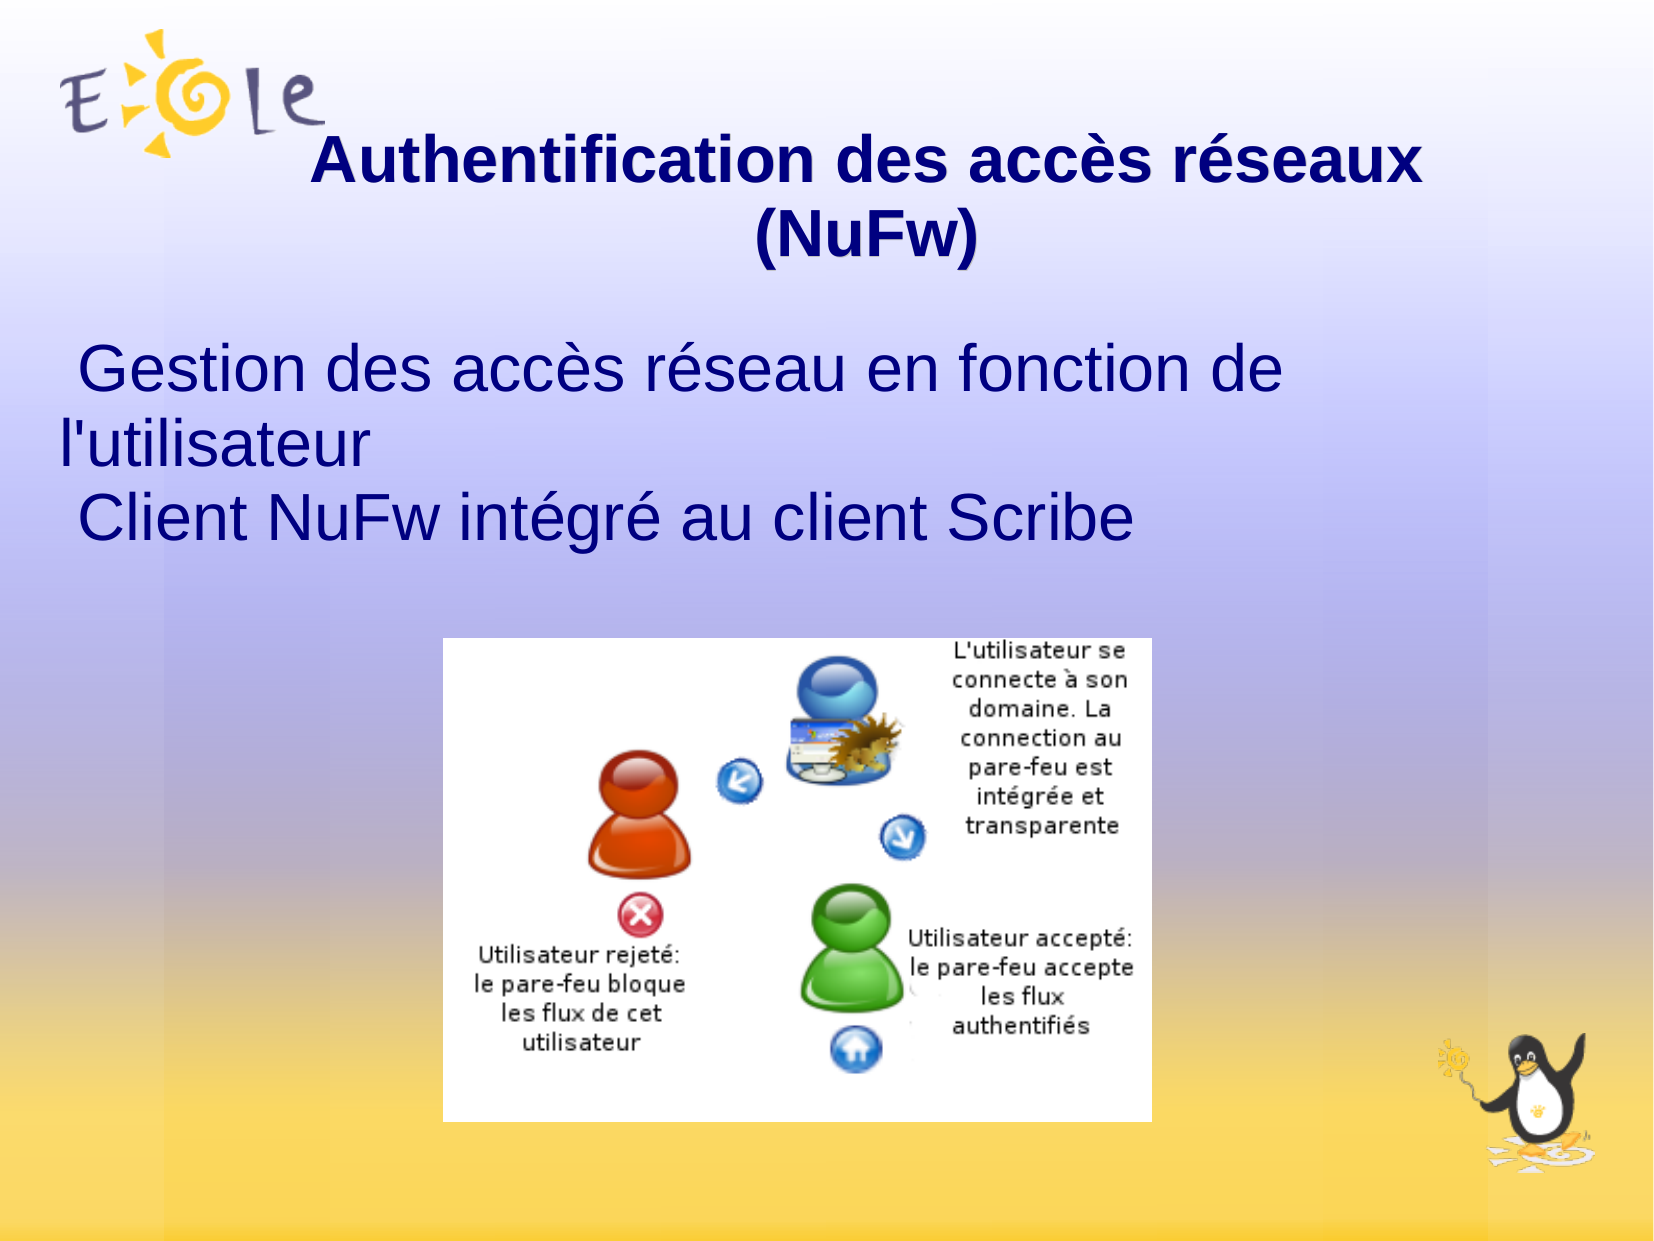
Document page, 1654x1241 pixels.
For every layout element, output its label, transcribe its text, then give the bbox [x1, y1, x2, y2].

text_box Authentification des accès réseaux (NuFw) [295, 114, 1506, 265]
text_box Gestion des accès réseau en fonction de l'utilisateur Client NuFw intégré au client Scribe [59, 265, 1571, 621]
subtitle [82, 621, 1571, 1102]
title [88, 59, 1577, 252]
picture [0, 0, 1654, 1241]
